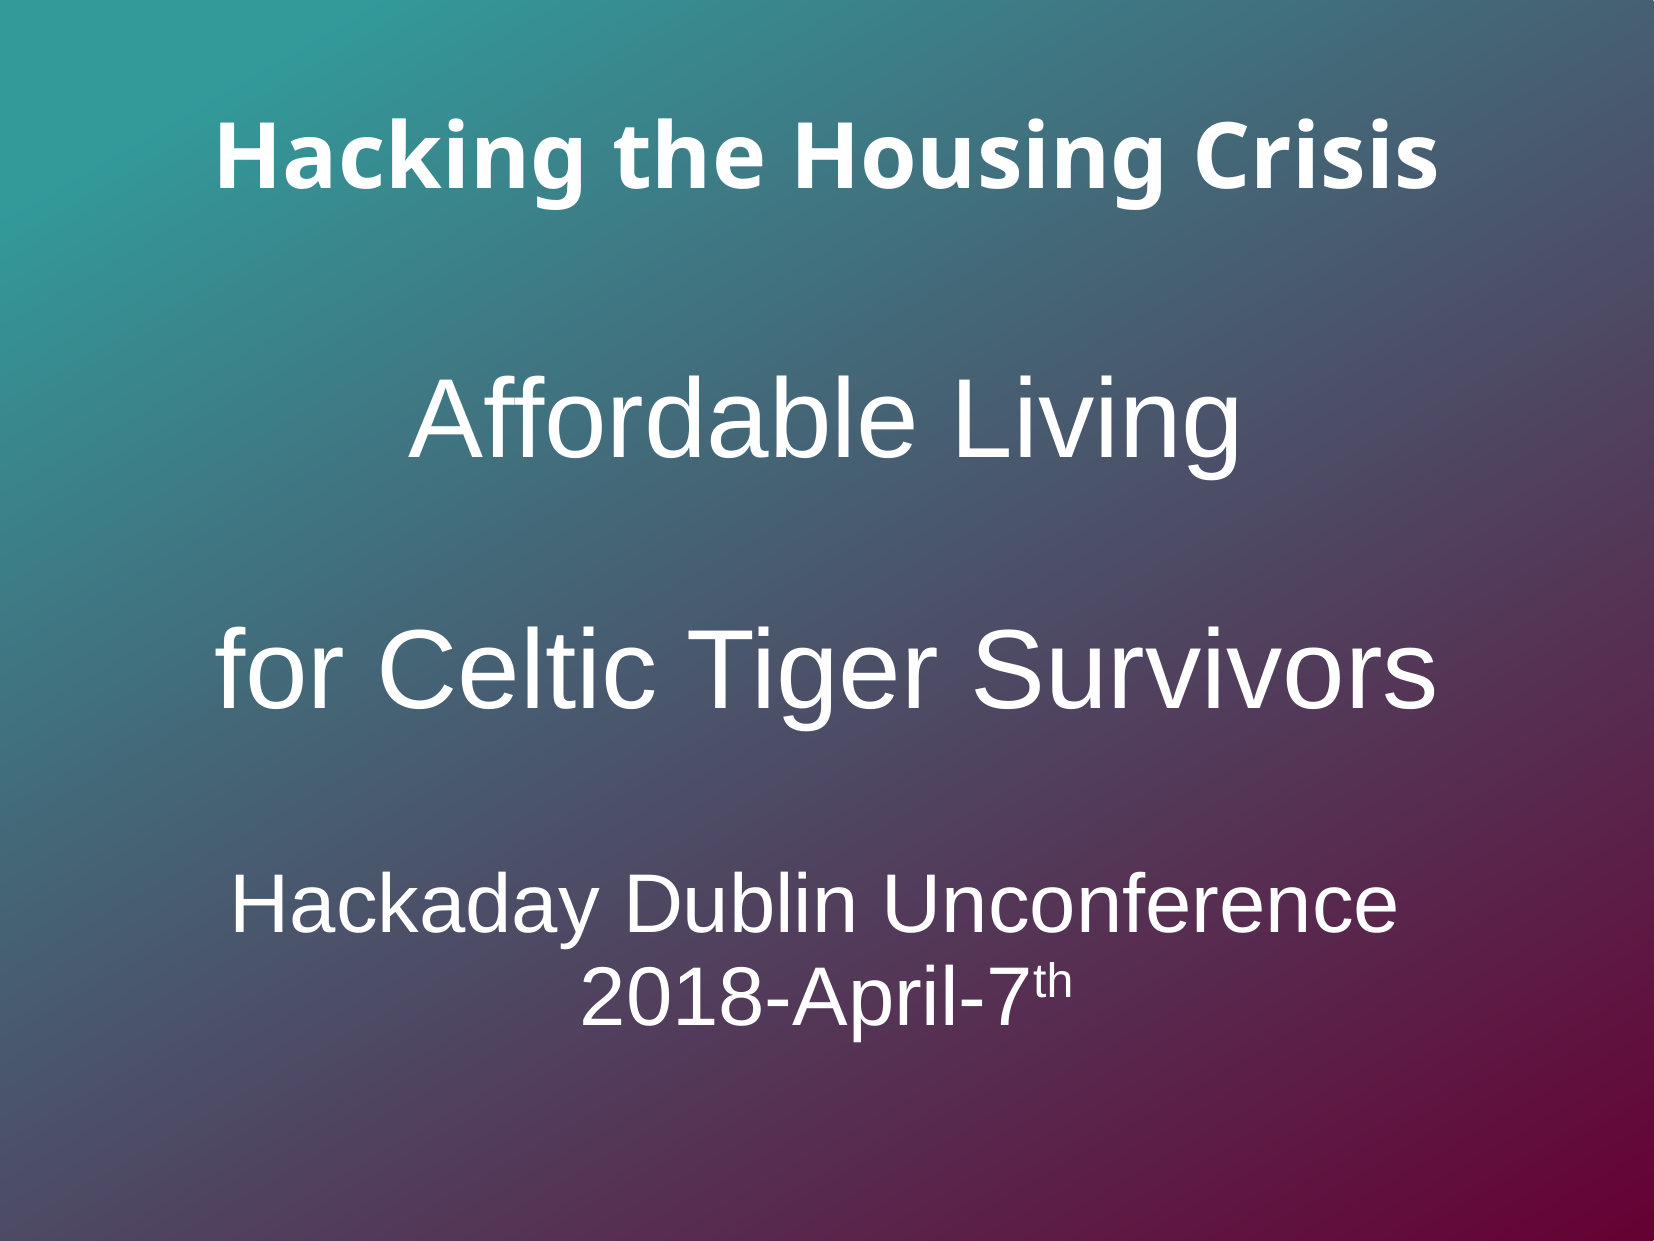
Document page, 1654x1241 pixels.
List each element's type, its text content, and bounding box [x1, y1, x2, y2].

subtitle Affordable Living for Celtic Tiger Survivors Hackaday Dublin Unconference 2018-April-7th [82, 290, 1571, 1109]
title Hacking the Housing Crisis [82, 49, 1571, 257]
